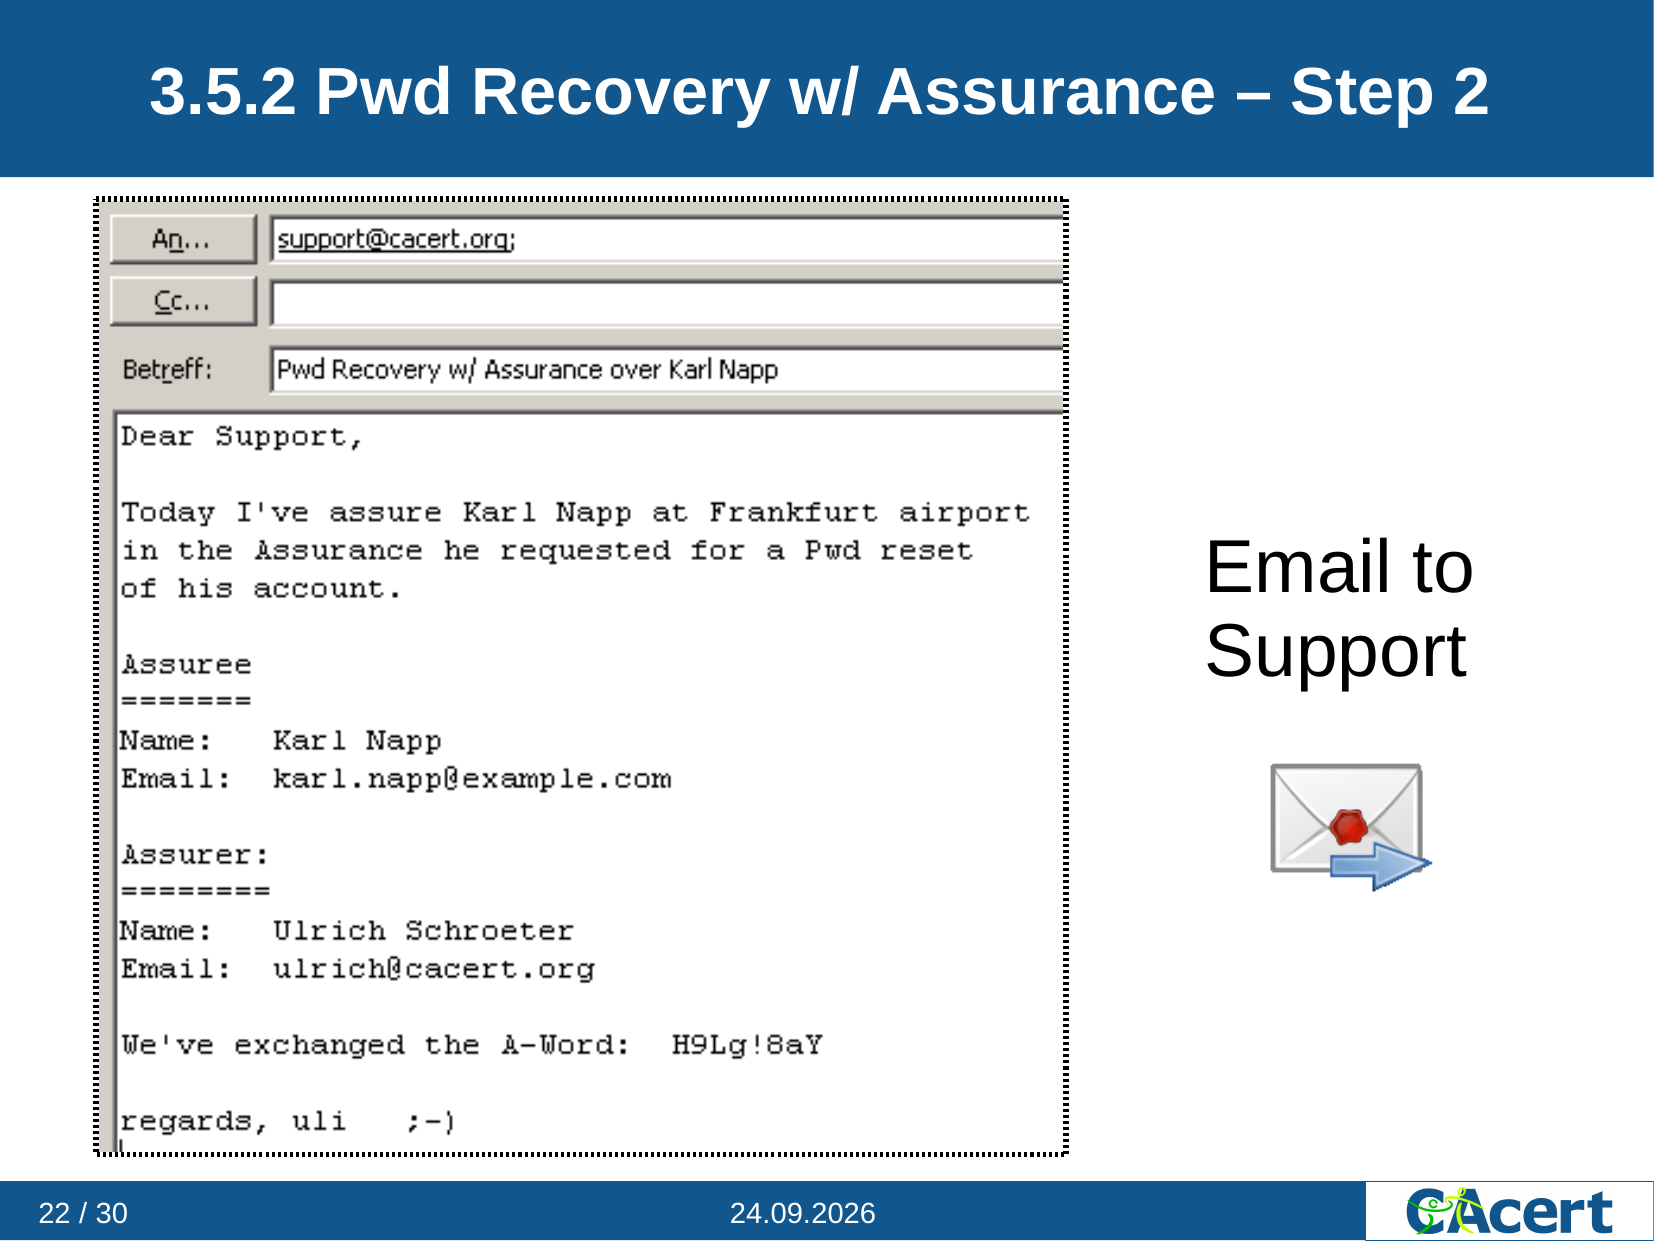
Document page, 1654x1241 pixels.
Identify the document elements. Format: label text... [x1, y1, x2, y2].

text_box Email to Support [1189, 517, 1491, 700]
picture [1406, 1186, 1613, 1235]
picture [99, 201, 1063, 1152]
picture [1249, 742, 1437, 931]
title 3.5.2 Pwd Recovery w/ Assurance – Step 2 [76, 17, 1565, 166]
